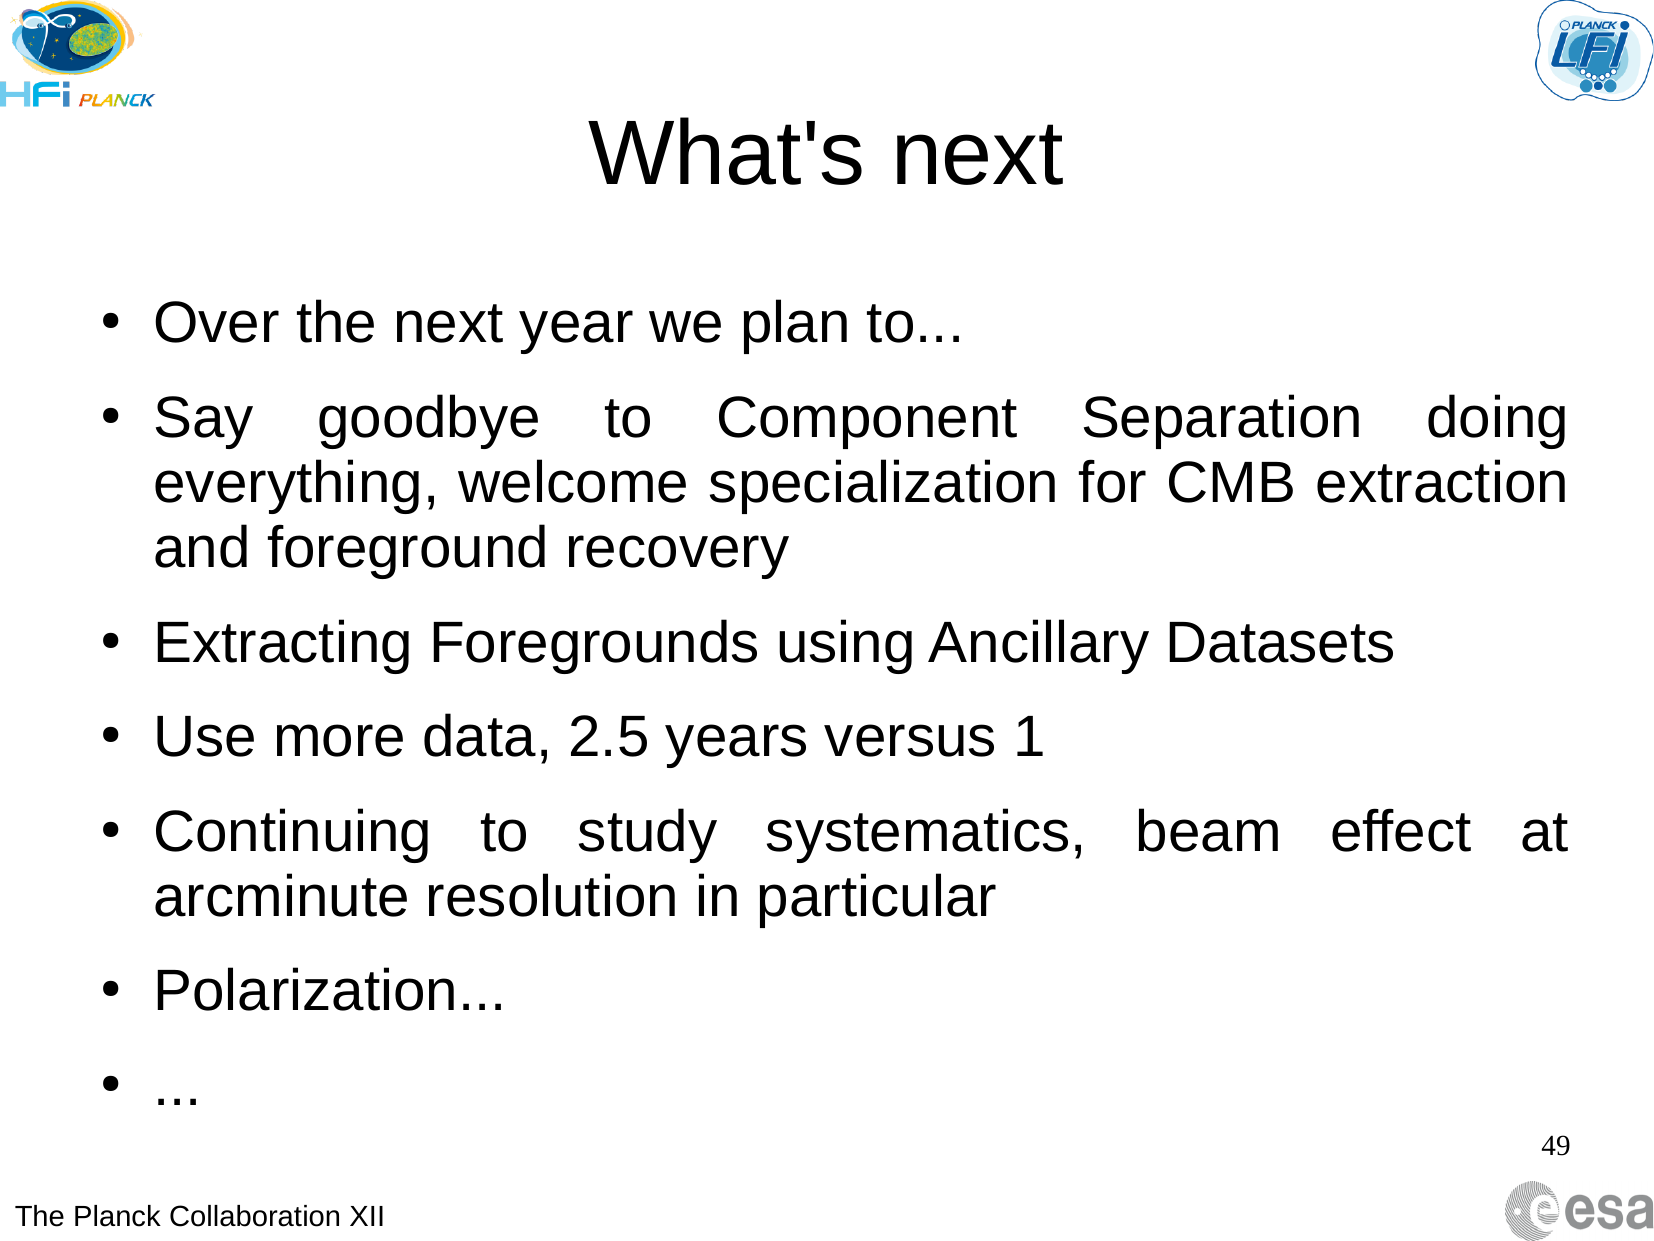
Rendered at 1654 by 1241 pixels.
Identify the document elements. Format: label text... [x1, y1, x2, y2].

picture [1535, 0, 1654, 101]
picture [0, 0, 156, 108]
picture [1505, 1181, 1654, 1241]
text_box The Planck Collaboration XII [0, 1192, 402, 1241]
title What's next [82, 49, 1571, 257]
list Over the next year we plan to... Say goodbye to Component Separation doing everything, welcome specialization for CMB extraction and foreground recovery Extracting Foregrounds using Ancillary Datasets Use more data, 2.5 years versus 1 Continuing to study systematics, beam effect at arcminute resolution in particular Polarization... ... [82, 290, 1571, 1118]
